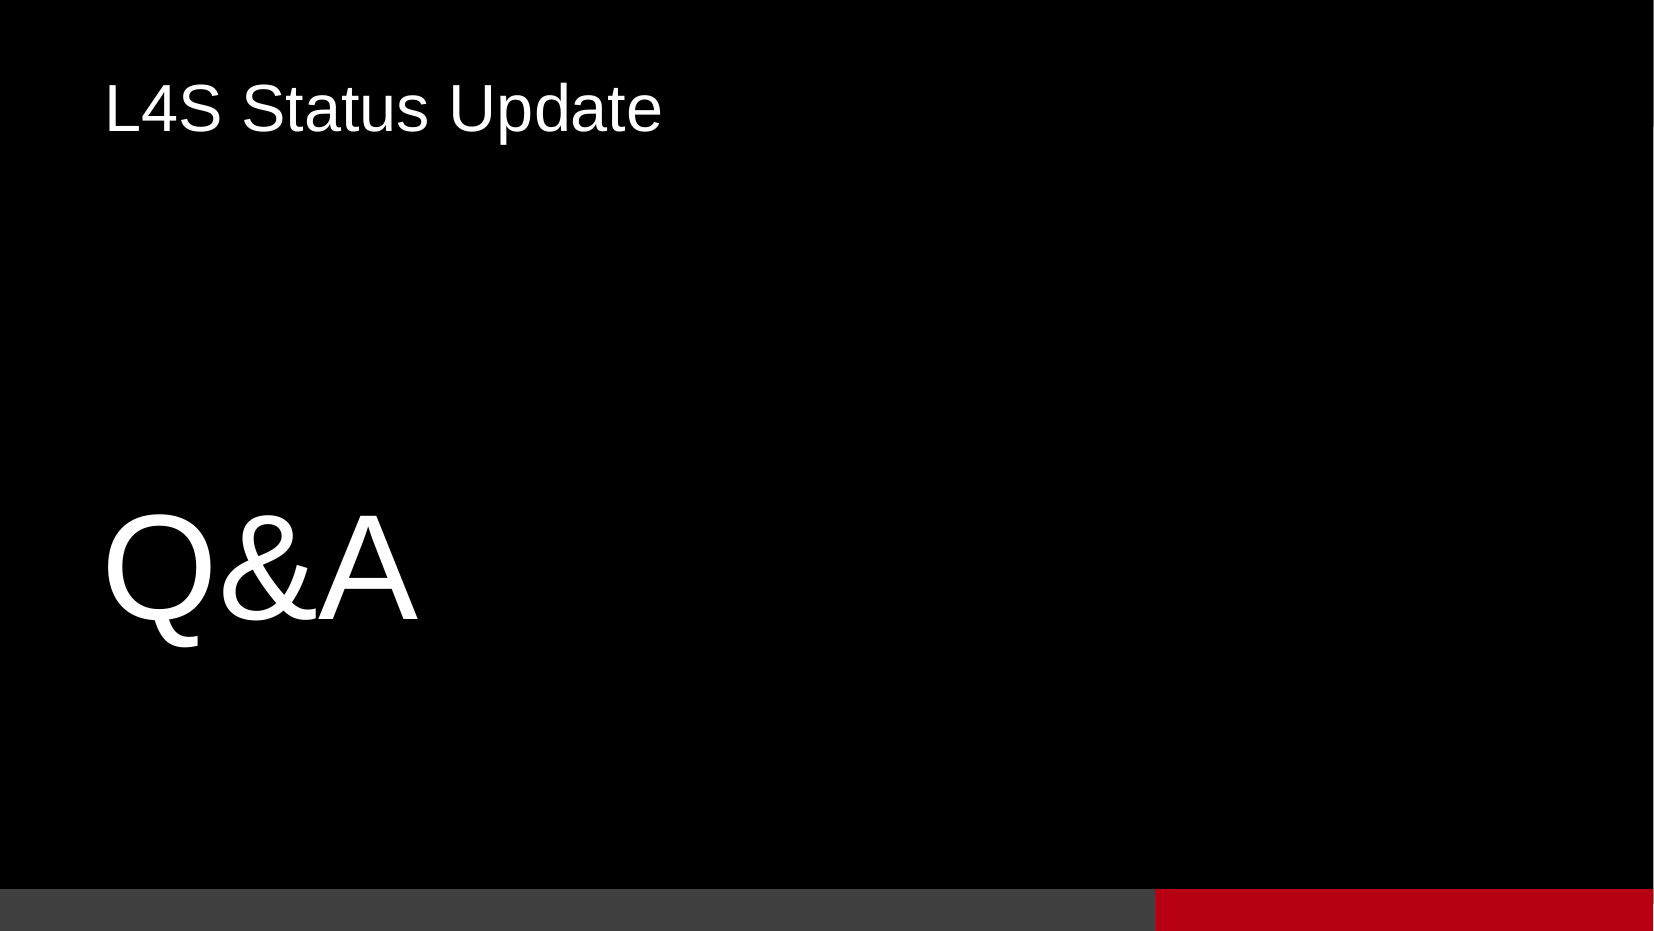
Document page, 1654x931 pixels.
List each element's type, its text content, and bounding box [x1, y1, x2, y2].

text_box L4S Status Update [89, 57, 1602, 256]
text_box Q&A [86, 462, 1568, 670]
